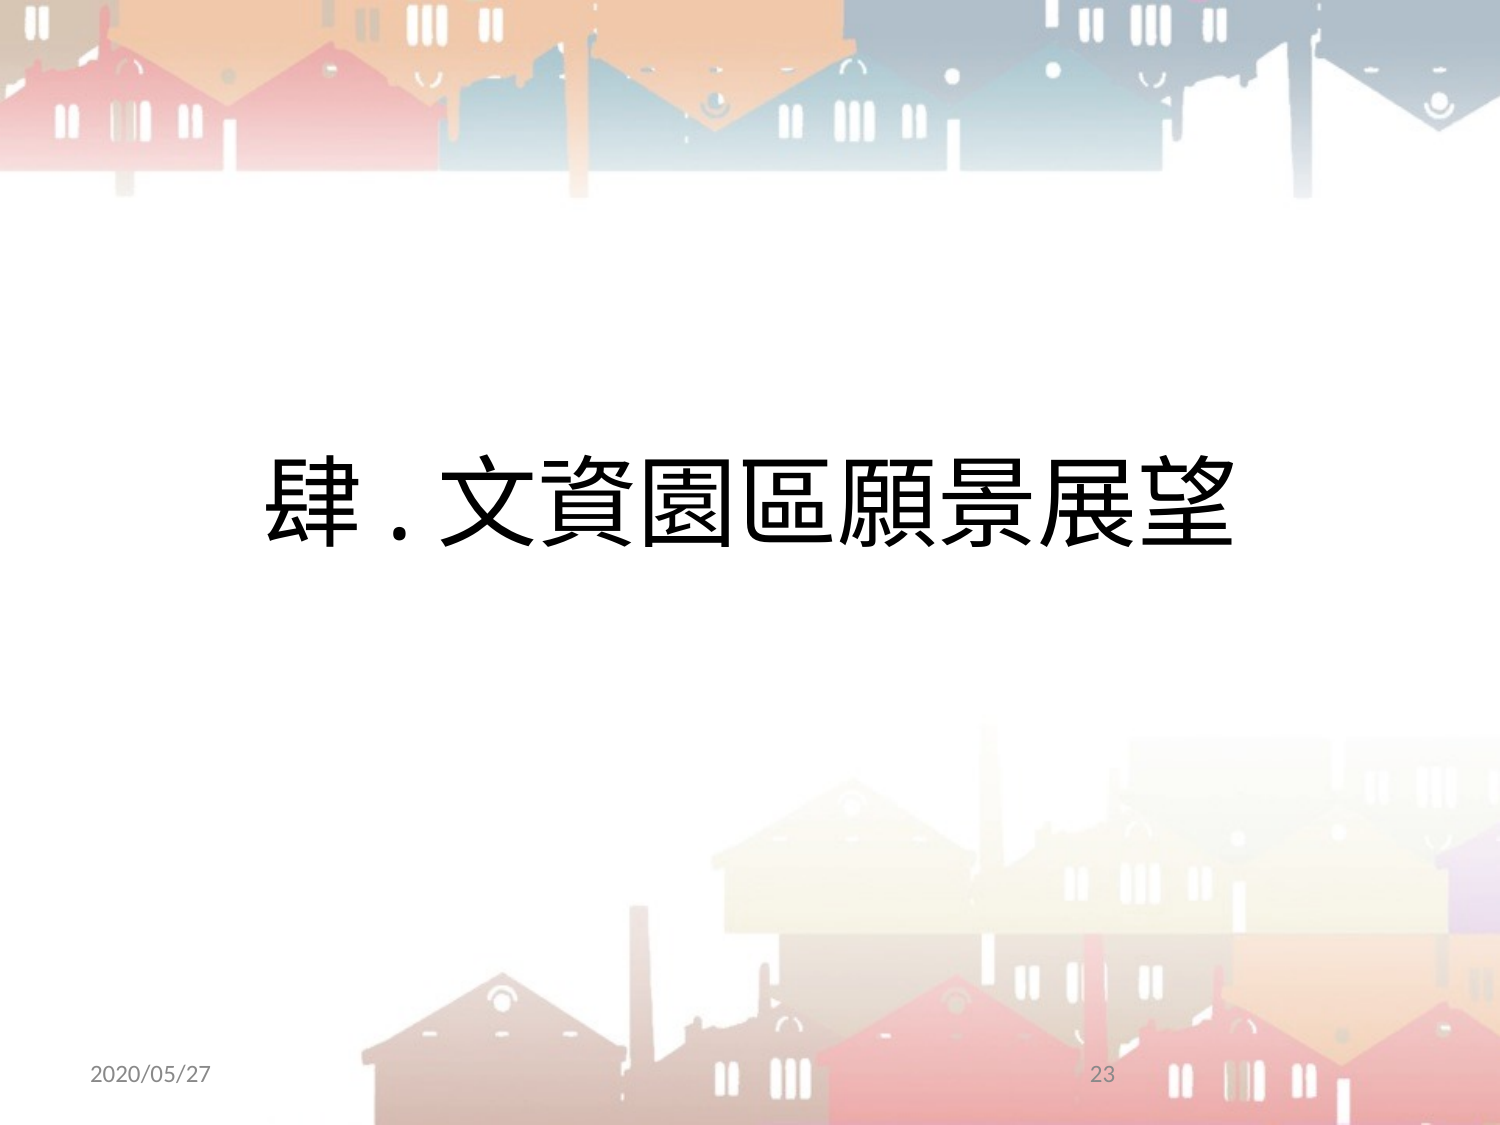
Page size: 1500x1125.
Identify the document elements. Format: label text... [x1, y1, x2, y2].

text_box 23 [1074, 1042, 1426, 1103]
list 肆.文資園區願景展望 [75, 432, 1426, 587]
text_box 2020/05/27 [75, 1042, 426, 1103]
